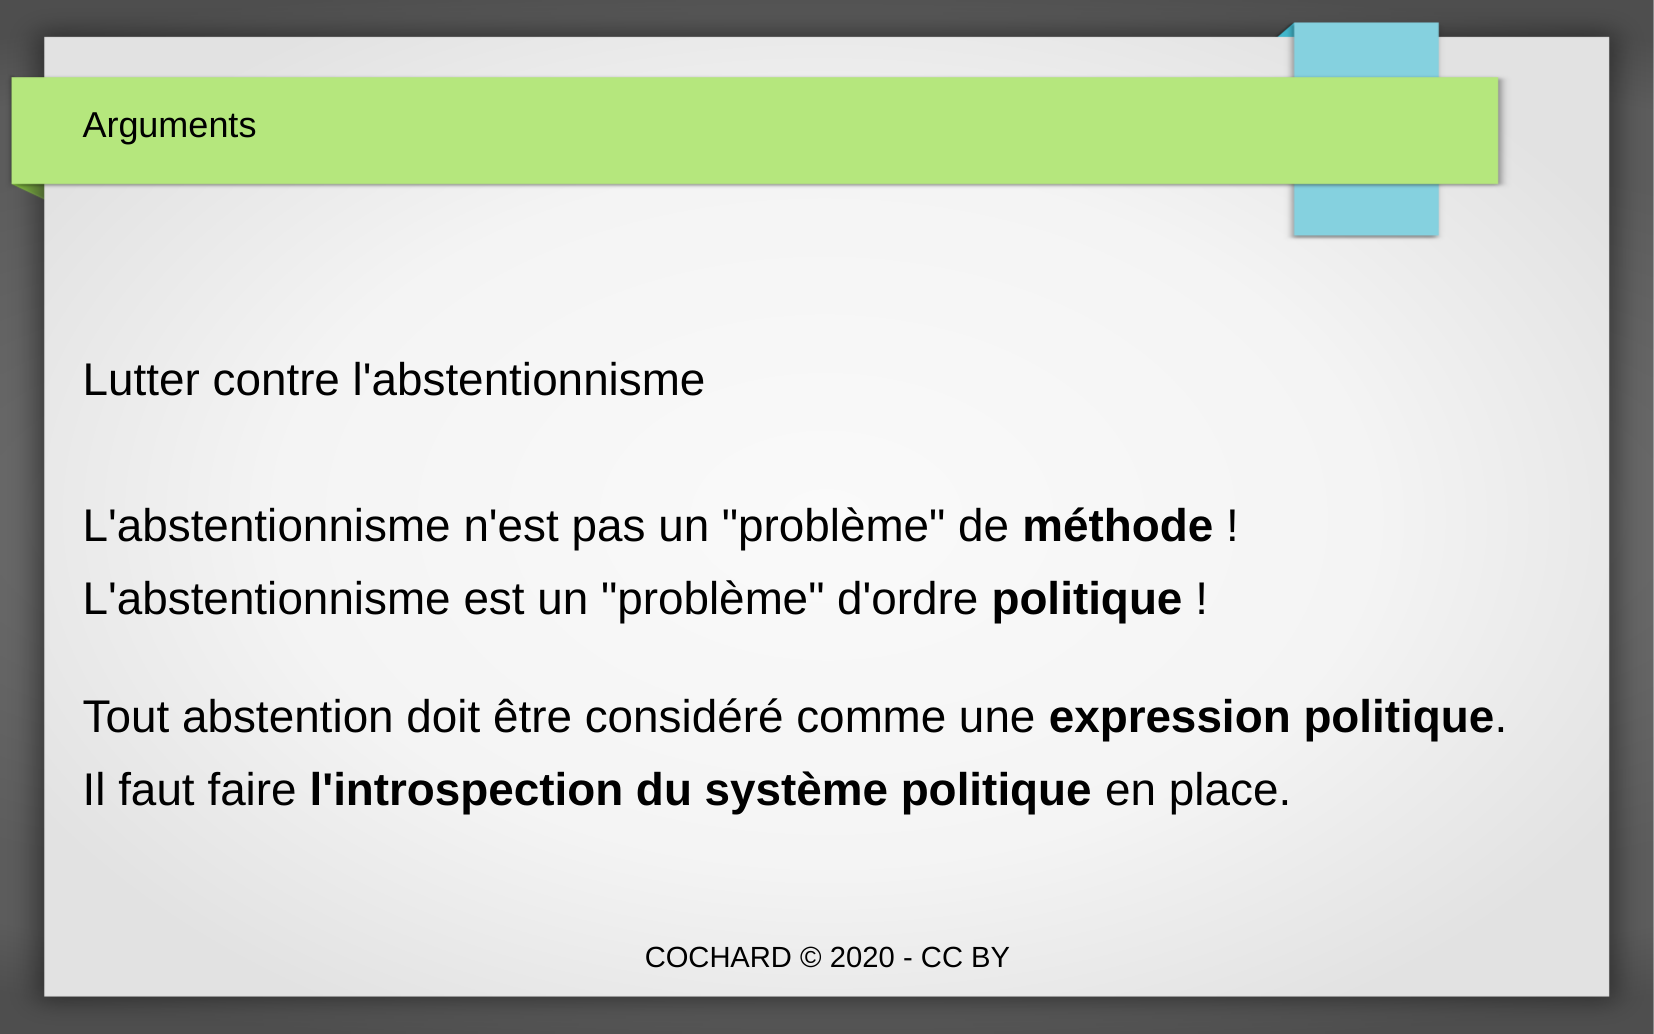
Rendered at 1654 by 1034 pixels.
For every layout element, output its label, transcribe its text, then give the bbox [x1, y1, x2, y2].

title Arguments [82, 39, 1235, 210]
picture [0, 0, 1654, 1034]
list Lutter contre l'abstentionnisme L'abstentionnisme n'est pas un "problème" de méthode ! L'abstentionnisme est un "problème" d'ordre politique ! Tout abstention doit être considéré comme une expression politique. Il faut faire l'introspection du système politique en place. [82, 249, 1571, 849]
